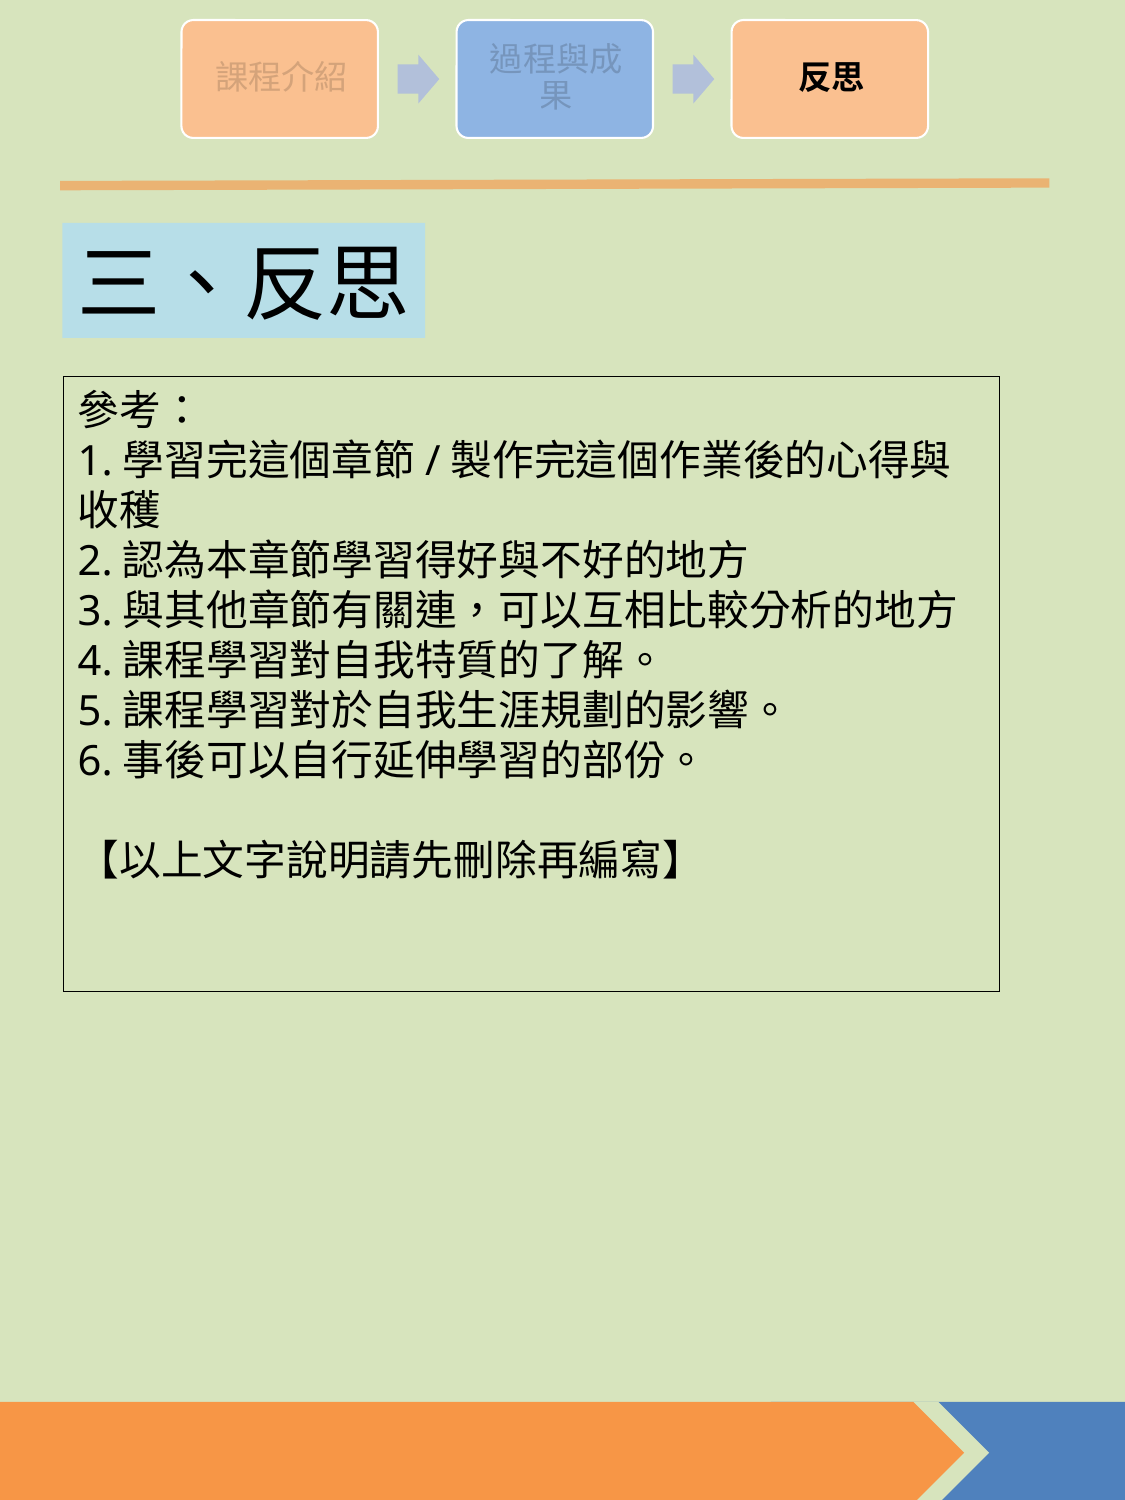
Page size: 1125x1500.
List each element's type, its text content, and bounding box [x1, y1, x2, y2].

text_box [672, 54, 715, 104]
text_box [397, 54, 440, 104]
text_box 課程介紹 [181, 20, 378, 138]
text_box 過程與成果 [456, 20, 654, 138]
text_box 反思 [731, 20, 929, 138]
text_box 三、反思 [62, 222, 426, 338]
text_box 參考： 1.學習完這個章節/製作完這個作業後的心得與收穫 2.認為本章節學習得好與不好的地方 3.與其他章節有關連，可以互相比較分析的地方 4.課程學習對自我特質的了解。 5.課程學習對於自我生涯規劃的影響。 6.事後可以自行延伸學習的部份。 【以上文字說明請先刪除再編寫】 [63, 376, 1000, 992]
